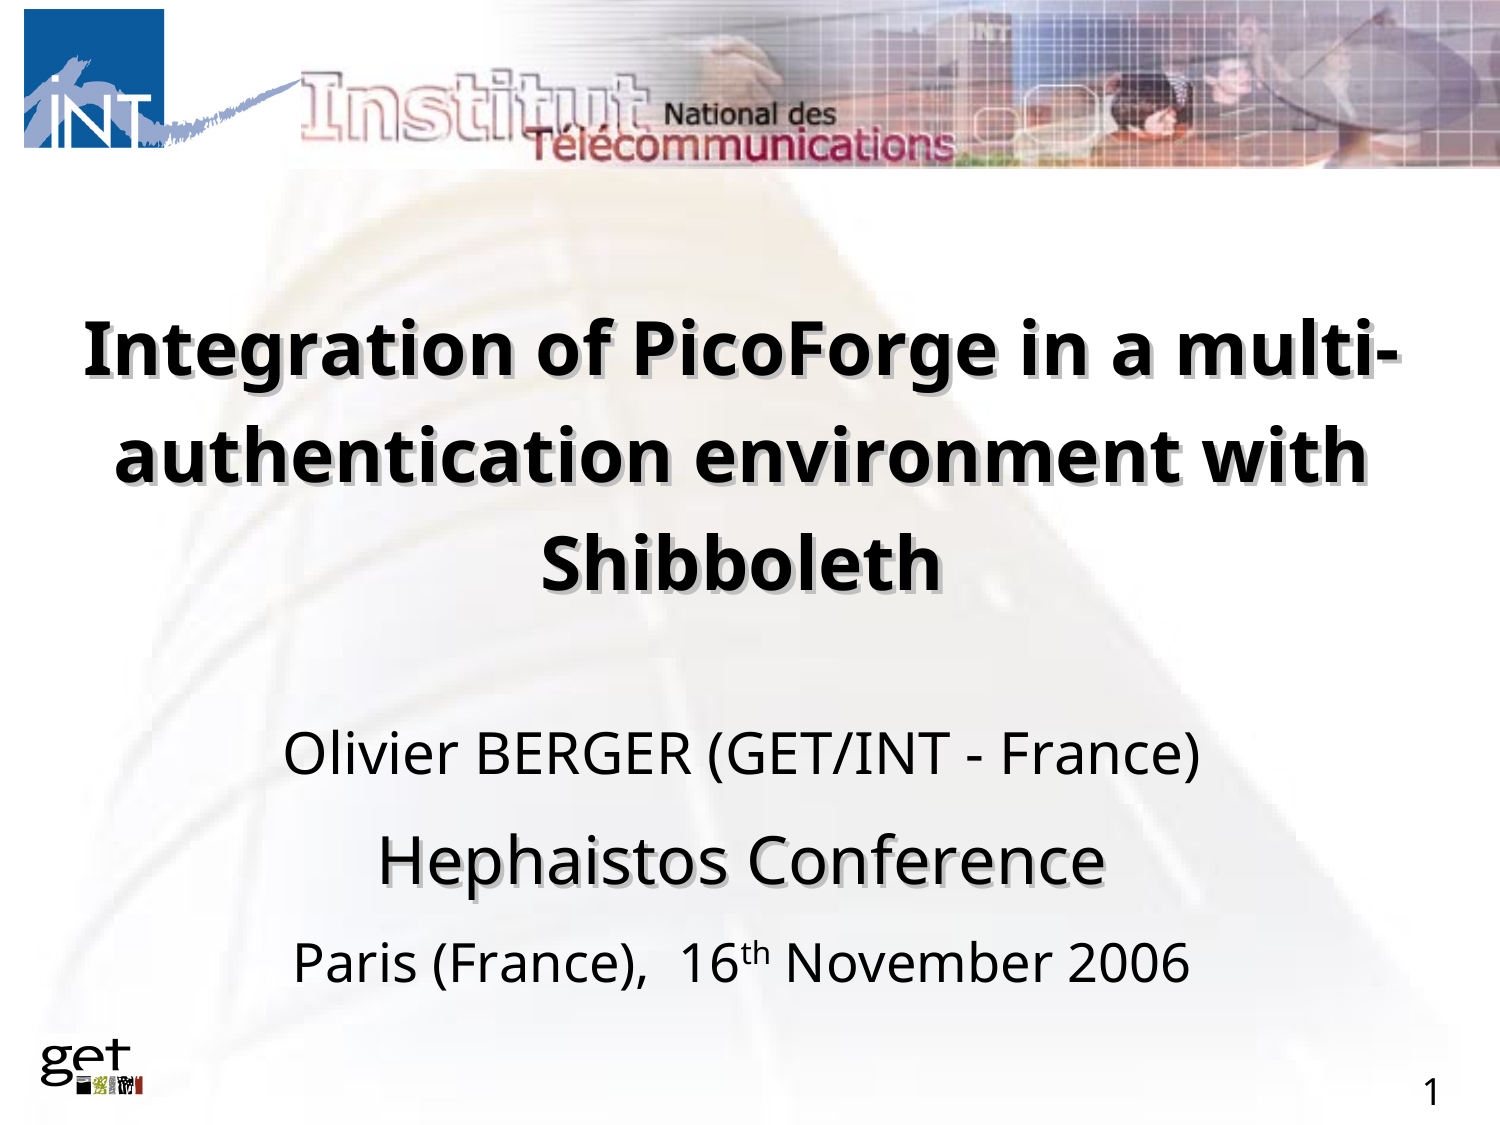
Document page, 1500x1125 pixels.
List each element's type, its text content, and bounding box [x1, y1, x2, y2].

title Integration of PicoForge in a multi-authentication environment with Shibboleth [67, 309, 1418, 593]
text_box [59, 1062, 1041, 1125]
subtitle Olivier BERGER (GET/INT - France) Hephaistos Conference Paris (France), 16th November 2006 [67, 673, 1418, 1034]
picture [0, 0, 1500, 1125]
